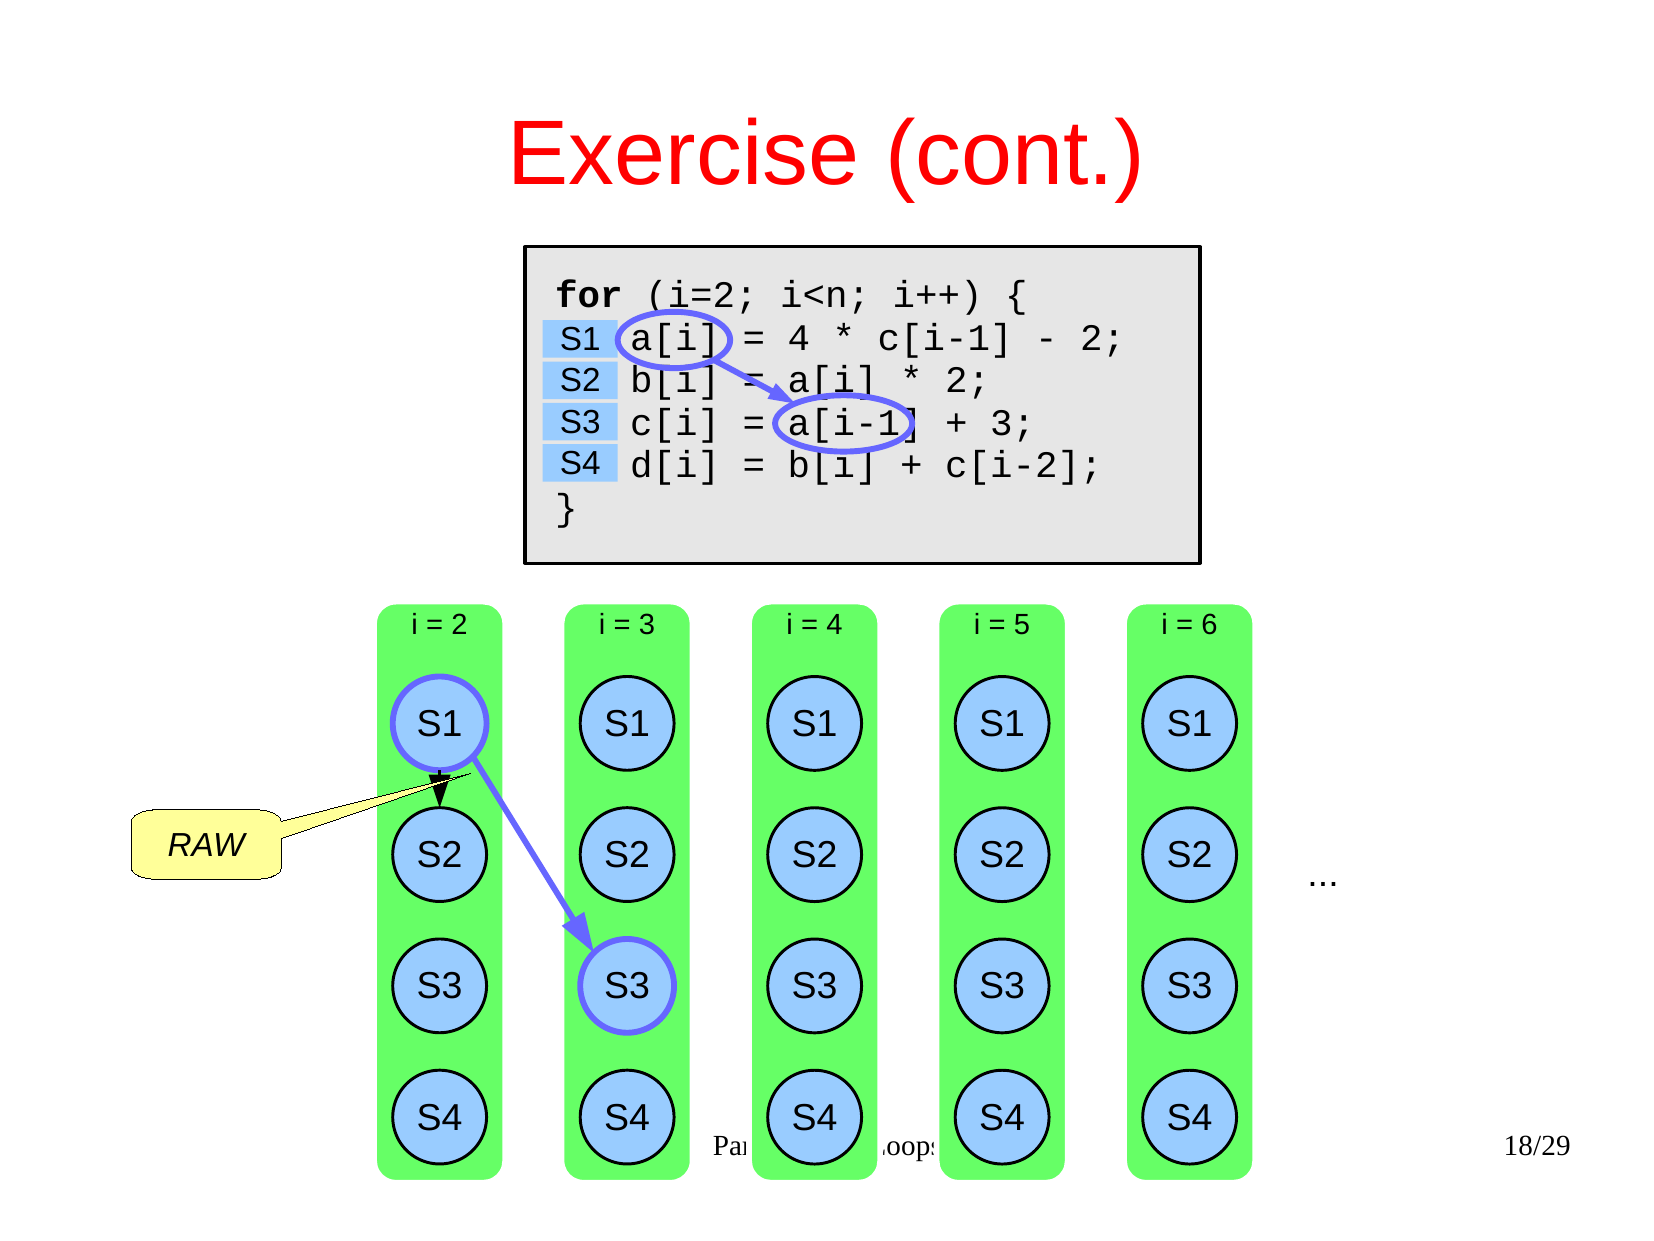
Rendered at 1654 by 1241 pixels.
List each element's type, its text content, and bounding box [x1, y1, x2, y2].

text_box S4 [1142, 1070, 1237, 1165]
text_box S3 [580, 938, 675, 1033]
text_box S3 [1142, 939, 1237, 1033]
text_box S2 [580, 807, 675, 902]
text_box S1 [542, 320, 618, 358]
text_box S3 [955, 939, 1050, 1033]
text_box S2 [392, 807, 487, 902]
text_box i = 6 [1123, 601, 1256, 1183]
text_box S4 [580, 1070, 675, 1164]
text_box i = 4 [748, 601, 881, 1183]
text_box i = 3 [561, 601, 693, 1183]
text_box S1 [955, 676, 1050, 771]
text_box S4 [767, 1070, 862, 1165]
text_box S1 [392, 676, 487, 771]
text_box i = 3 [561, 907, 569, 925]
text_box S2 [955, 807, 1050, 902]
text_box S4 [955, 1070, 1050, 1165]
text_box S1 [1142, 676, 1237, 771]
text_box i = 2 [373, 760, 506, 1183]
text_box S3 [542, 402, 618, 441]
title Exercise (cont.) [82, 49, 1571, 257]
text_box S1 [580, 676, 675, 771]
text_box S3 [392, 938, 487, 1033]
text_box i = 2 [373, 601, 506, 803]
text_box i = 5 [936, 601, 1068, 1183]
text_box for (i=2; i<n; i++) { a[i] = 4 * c[i-1] - 2; b[i] = a[i] * 2; c[i] = a[i-1] + 3; d[i] = b[i] + c[i-2]; } [525, 246, 1201, 564]
text_box S2 [1142, 807, 1237, 902]
text_box S3 [767, 939, 862, 1033]
text_box RAW [131, 773, 471, 880]
text_box S1 [767, 676, 862, 771]
text_box S4 [392, 1070, 487, 1164]
text_box S4 [542, 444, 618, 482]
text_box S2 [767, 807, 862, 902]
text_box S2 [542, 361, 618, 400]
text_box ... [1292, 845, 1368, 903]
